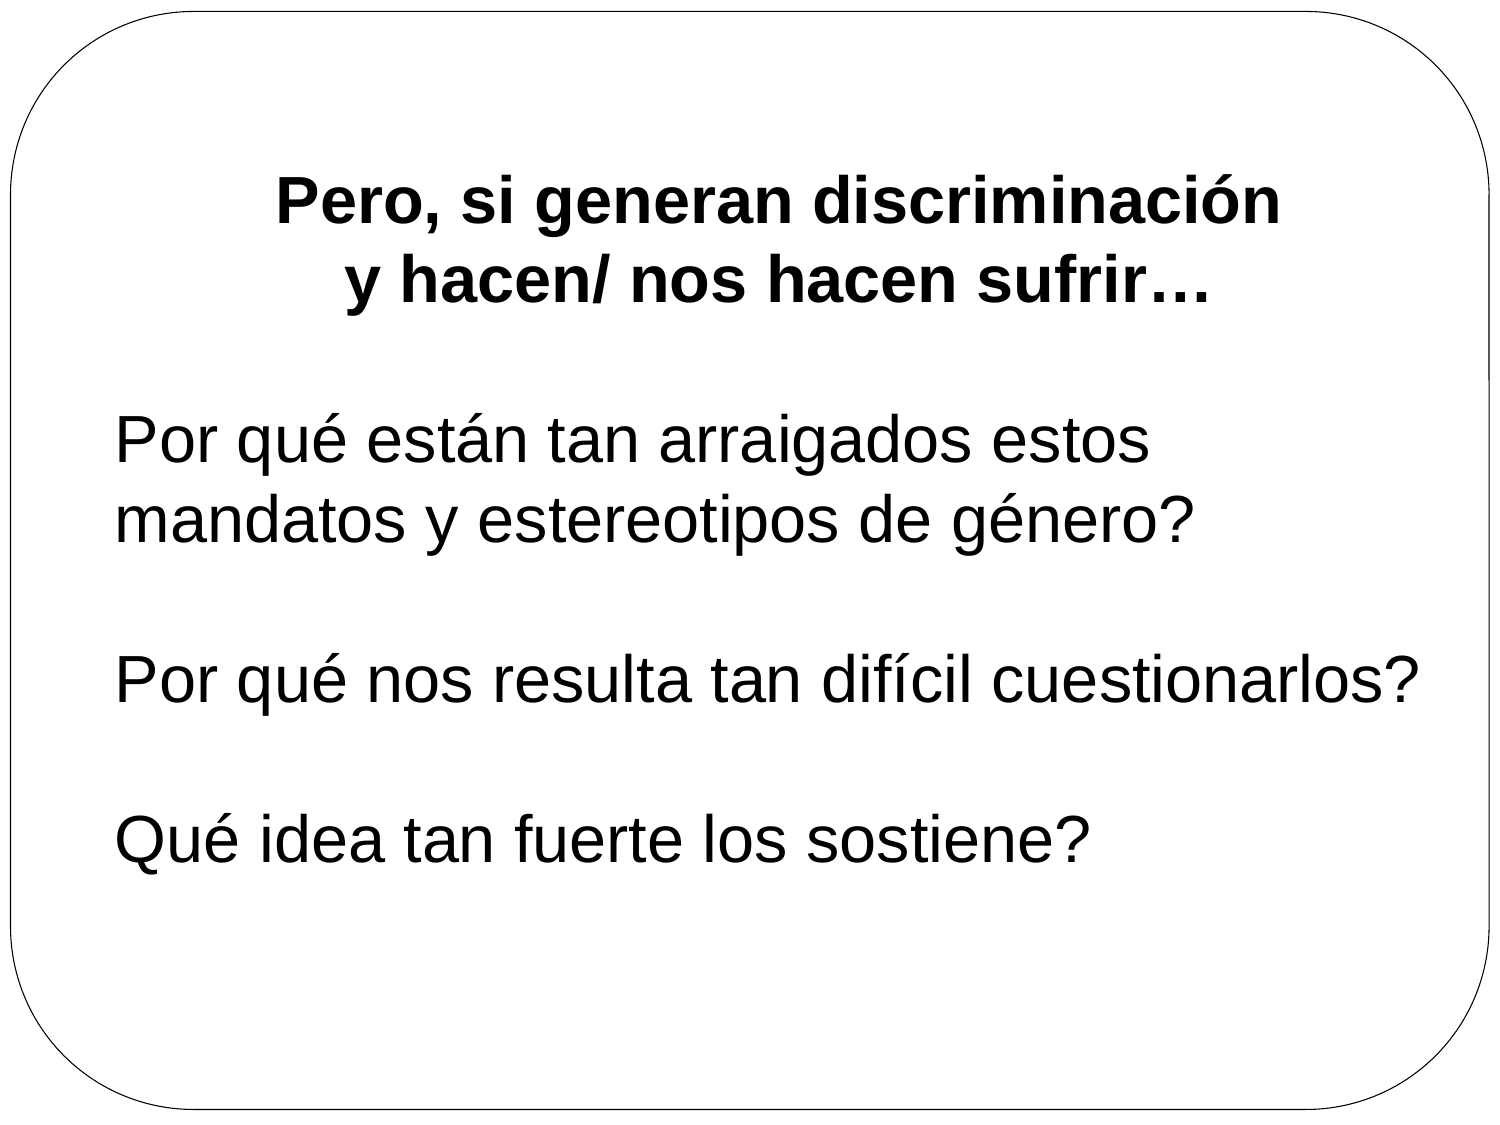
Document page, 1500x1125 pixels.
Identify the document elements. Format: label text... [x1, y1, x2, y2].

text_box Pero, si generan discriminación y hacen/ nos hacen sufrir… Por qué están tan arraigados estos mandatos y estereotipos de género? Por qué nos resulta tan difícil cuestionarlos? Qué idea tan fuerte los sostiene? [100, 148, 1459, 884]
